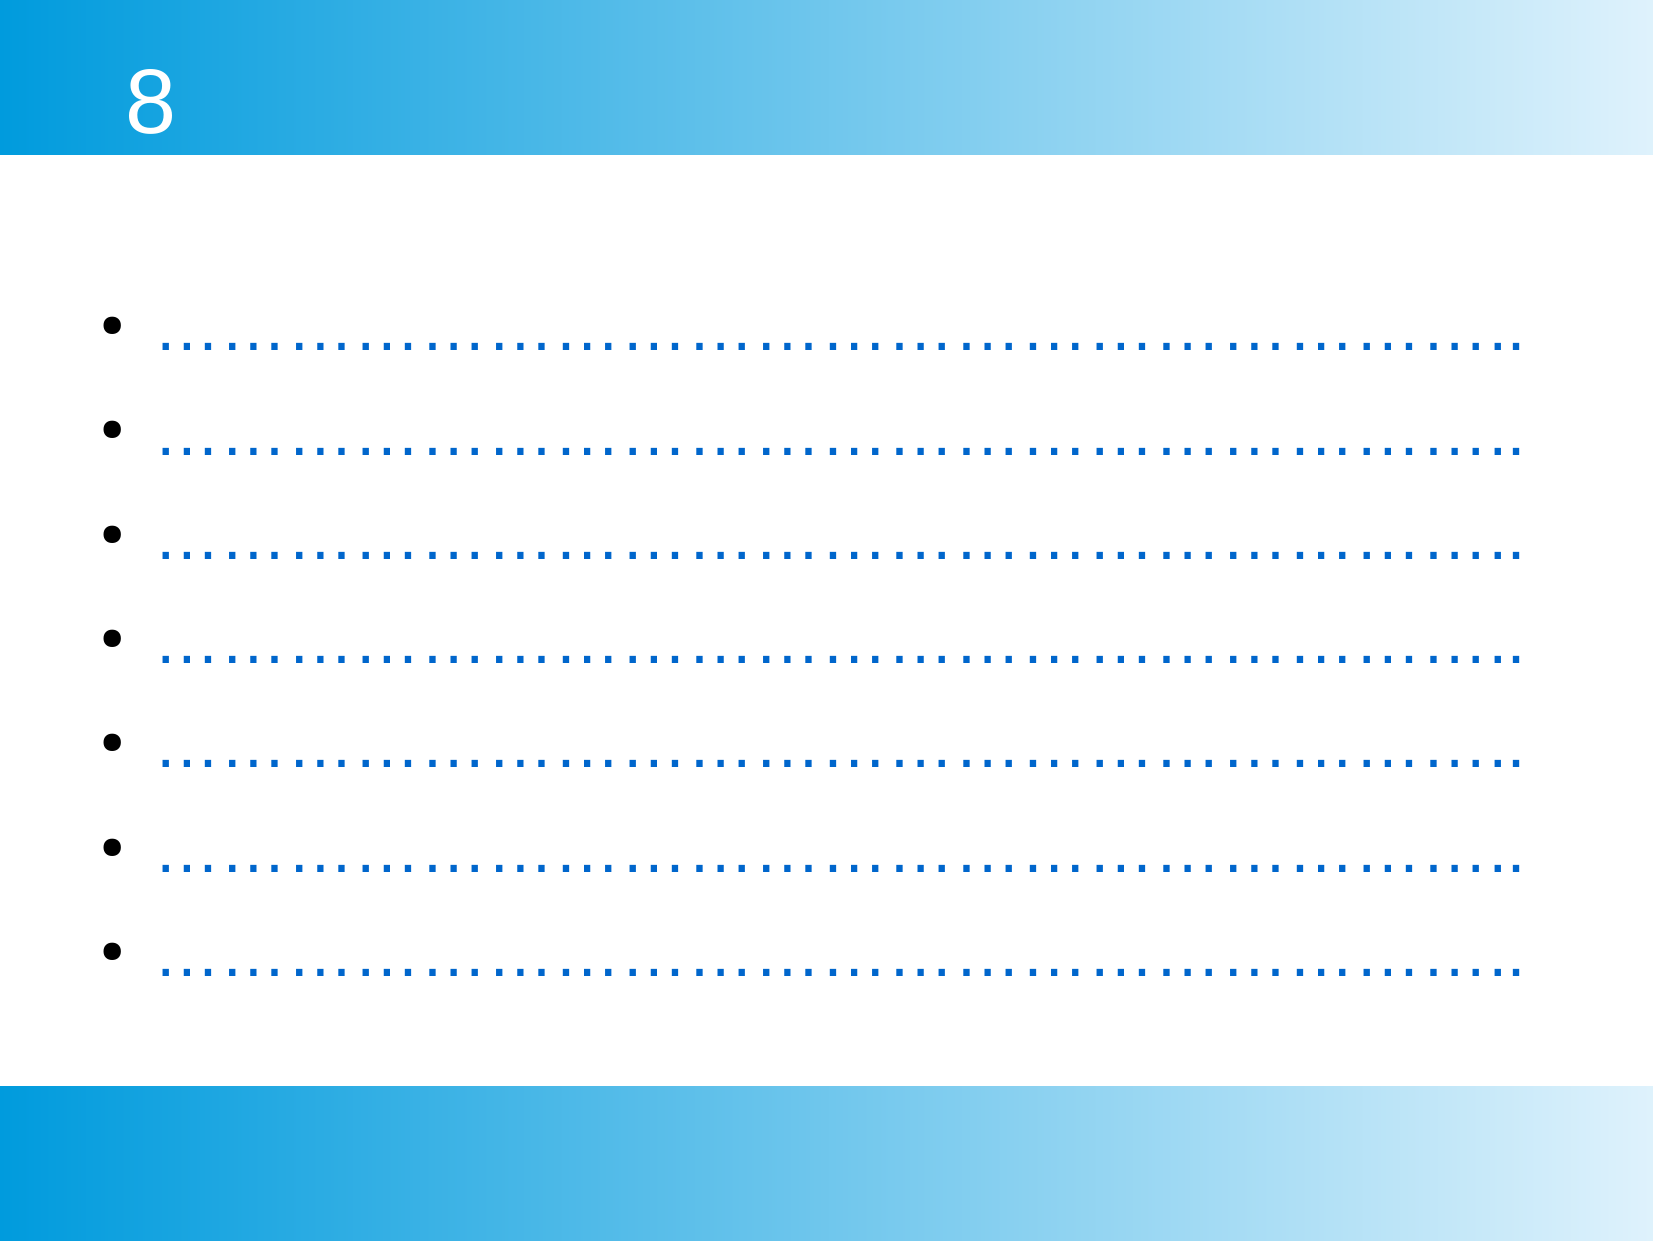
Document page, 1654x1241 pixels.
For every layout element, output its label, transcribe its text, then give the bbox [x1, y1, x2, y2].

title 8 [82, 49, 1571, 155]
list …………………………………………………….. …………………………………………………….. …………………………………………………….. …………………………………………………….. …………………………………………………….. …………………………………………………….. …………………………………………………….. [82, 290, 1571, 1010]
